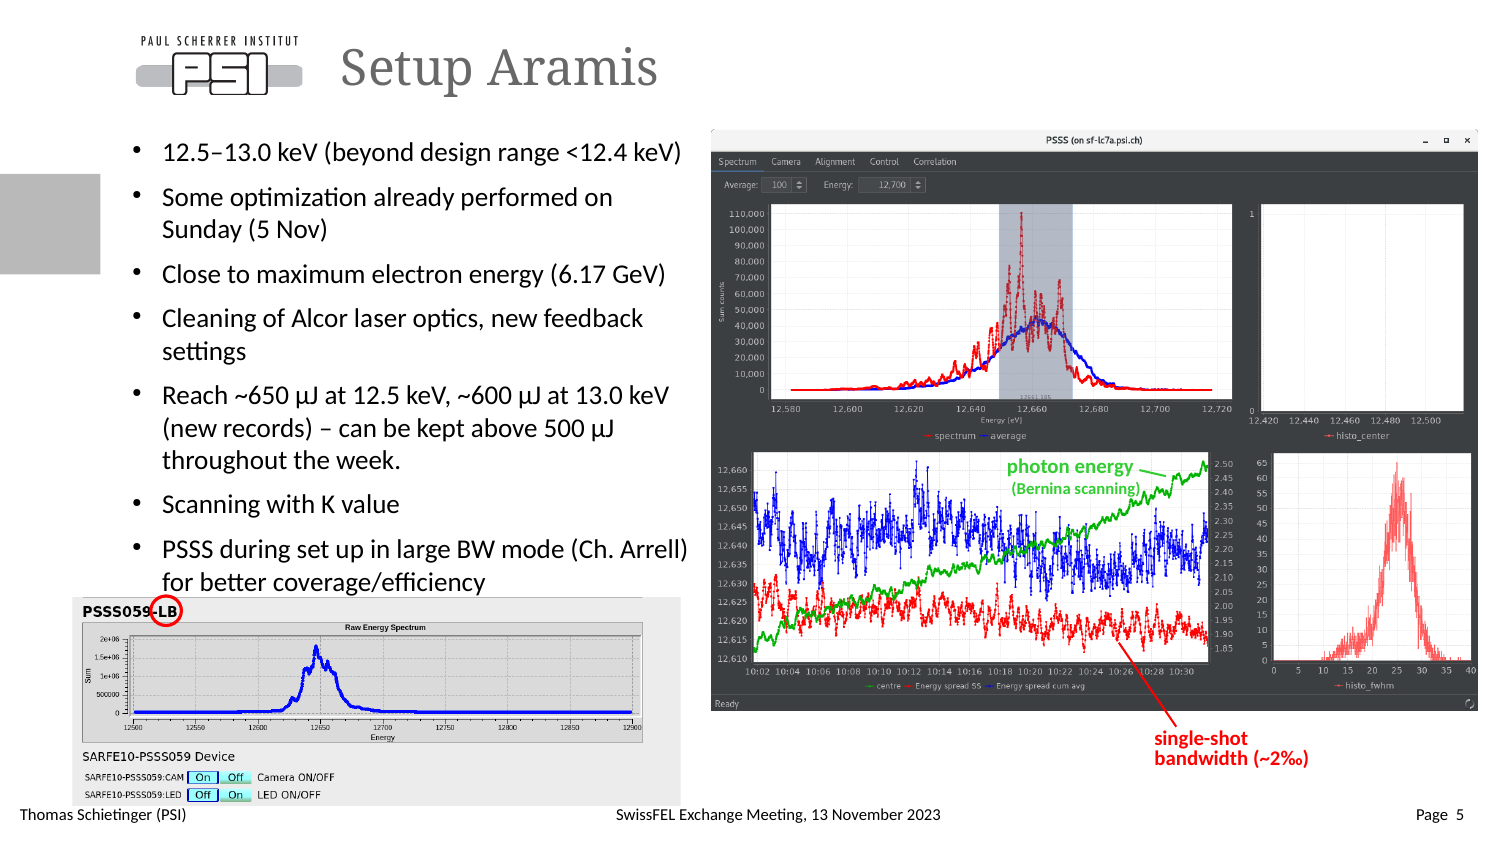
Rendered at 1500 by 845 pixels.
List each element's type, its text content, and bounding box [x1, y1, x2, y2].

text_box single-shot bandwidth (~2‰) [1139, 722, 1325, 779]
picture [711, 129, 1478, 711]
picture [72, 597, 681, 806]
text_box photon energy (Bernina scanning) [992, 451, 1156, 508]
title Setup Aramis [340, 35, 1442, 98]
picture [153, 598, 179, 623]
list 12.5–13.0 keV (beyond design range <12.4 keV) Some optimization already performed on Sunday (5 Nov) Close to maximum electron energy (6.17 GeV) Cleaning of Alcor laser optics, new feedback settings Reach ~650 µJ at 12.5 keV, ~600 µJ at 13.0 keV (new records) – can be kept above 500 µJ throughout the week. Scanning with K value PSSS during set up in large BW mode (Ch. Arrell) for better coverage/efficiency [114, 134, 696, 676]
